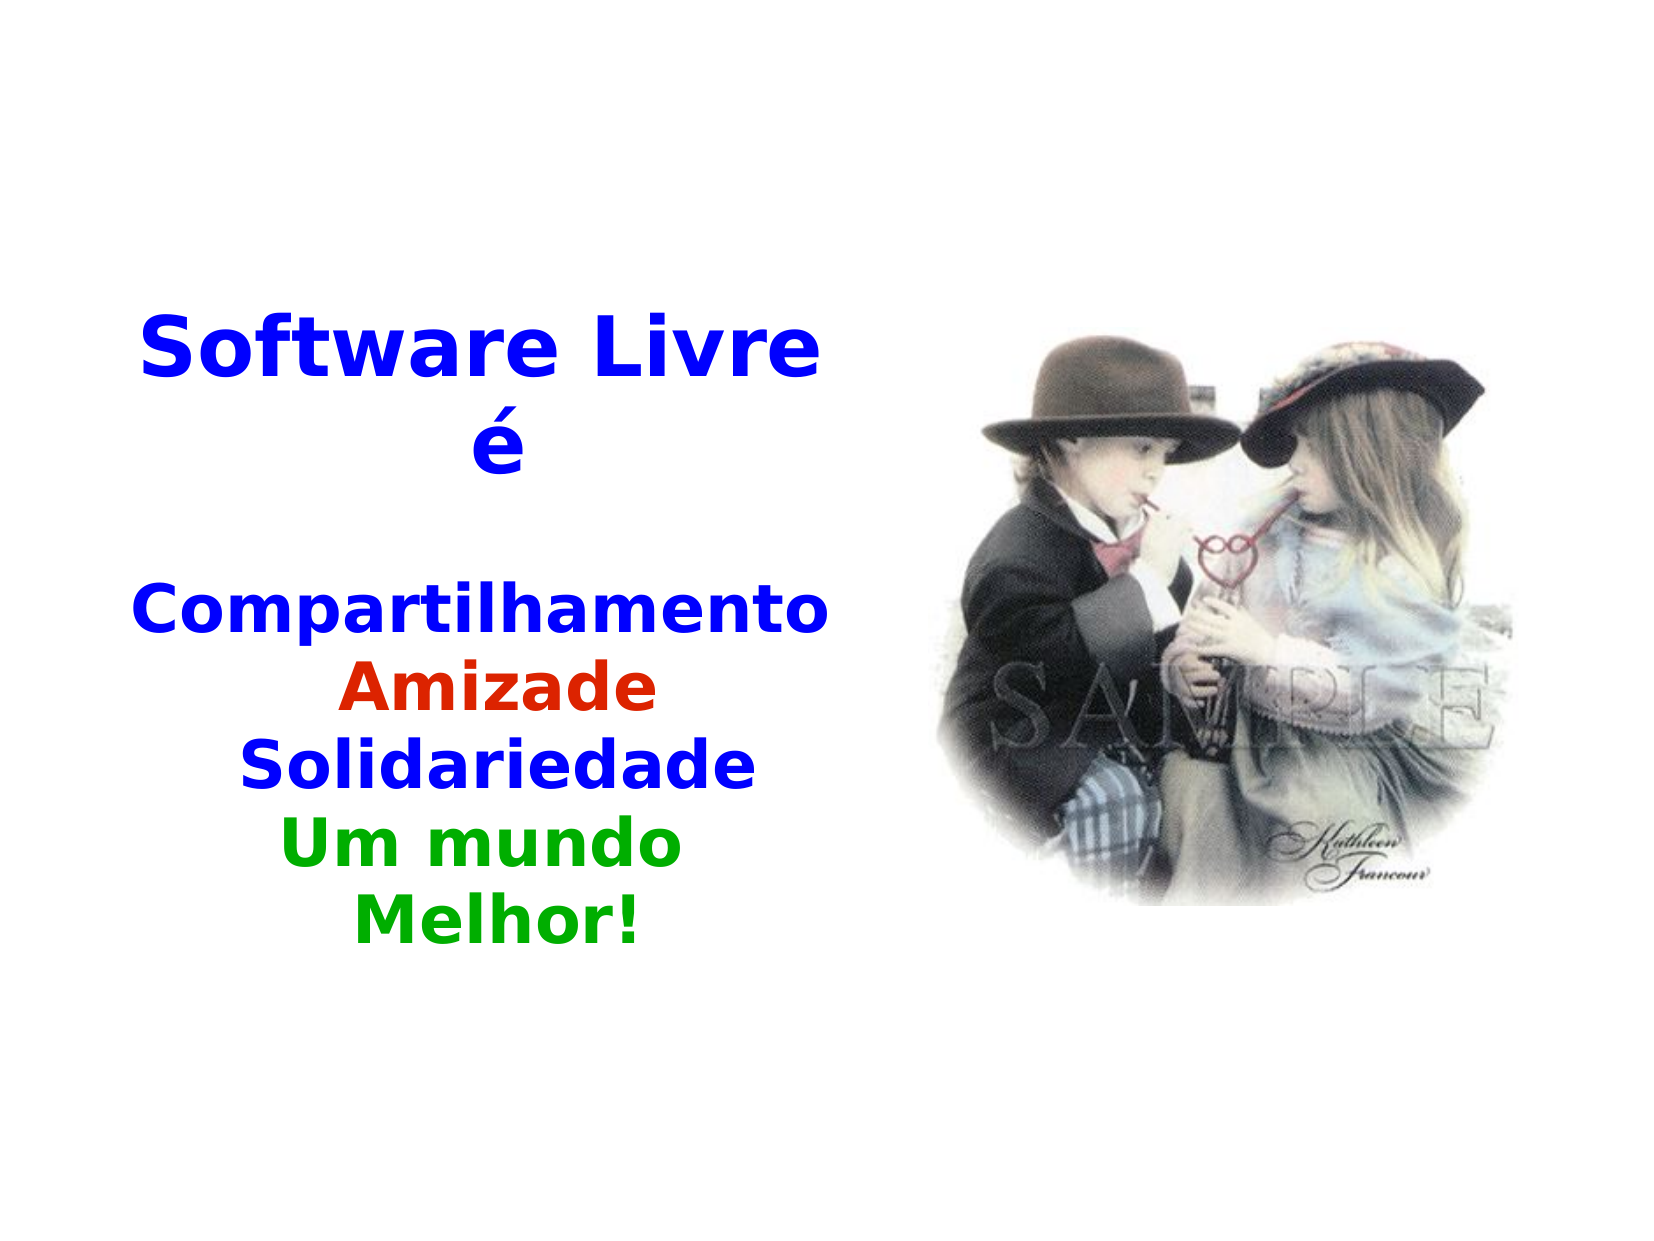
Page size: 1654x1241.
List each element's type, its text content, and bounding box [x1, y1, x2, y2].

text_box Software Livre é Compartilhamento Amizade Solidariedade Um mundo Melhor! [86, 120, 840, 1139]
picture [928, 327, 1520, 906]
